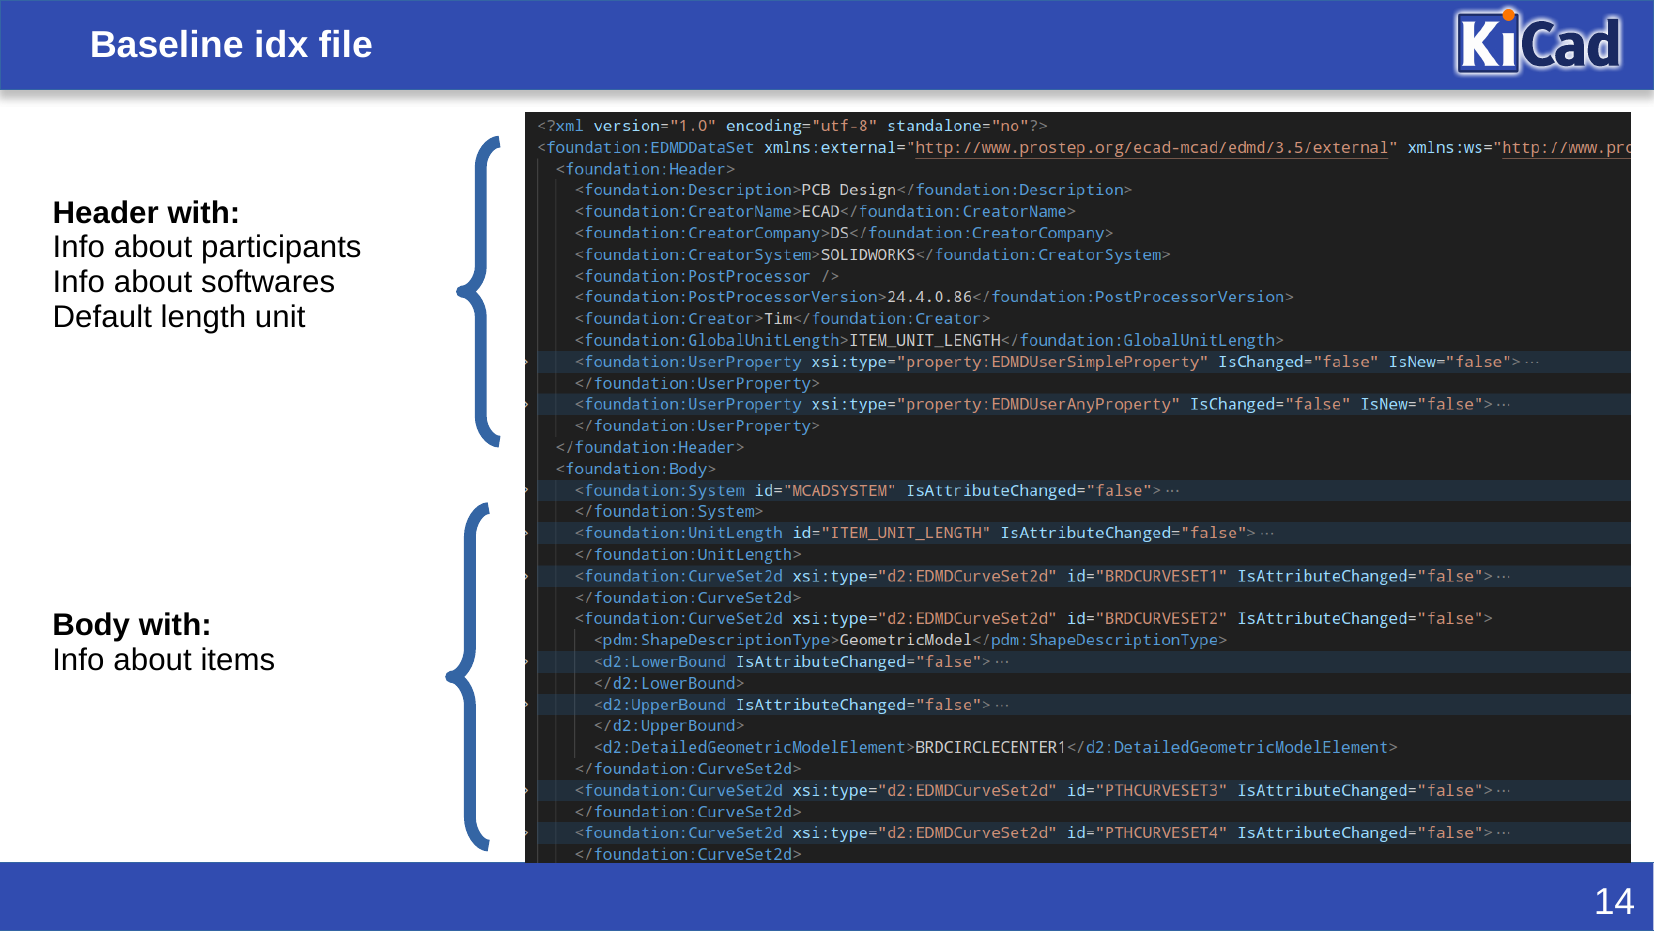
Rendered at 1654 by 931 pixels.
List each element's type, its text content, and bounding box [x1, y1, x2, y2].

text_box [0, 862, 1654, 931]
picture [1412, 0, 1654, 92]
picture [525, 112, 1631, 863]
text_box <number> [1387, 873, 1651, 931]
text_box [1162, 90, 1651, 226]
text_box Baseline idx file [0, 0, 1412, 90]
text_box Header with: Info about participants Info about softwares Default length unit [37, 187, 376, 342]
text_box Body with: Info about items [37, 600, 290, 685]
